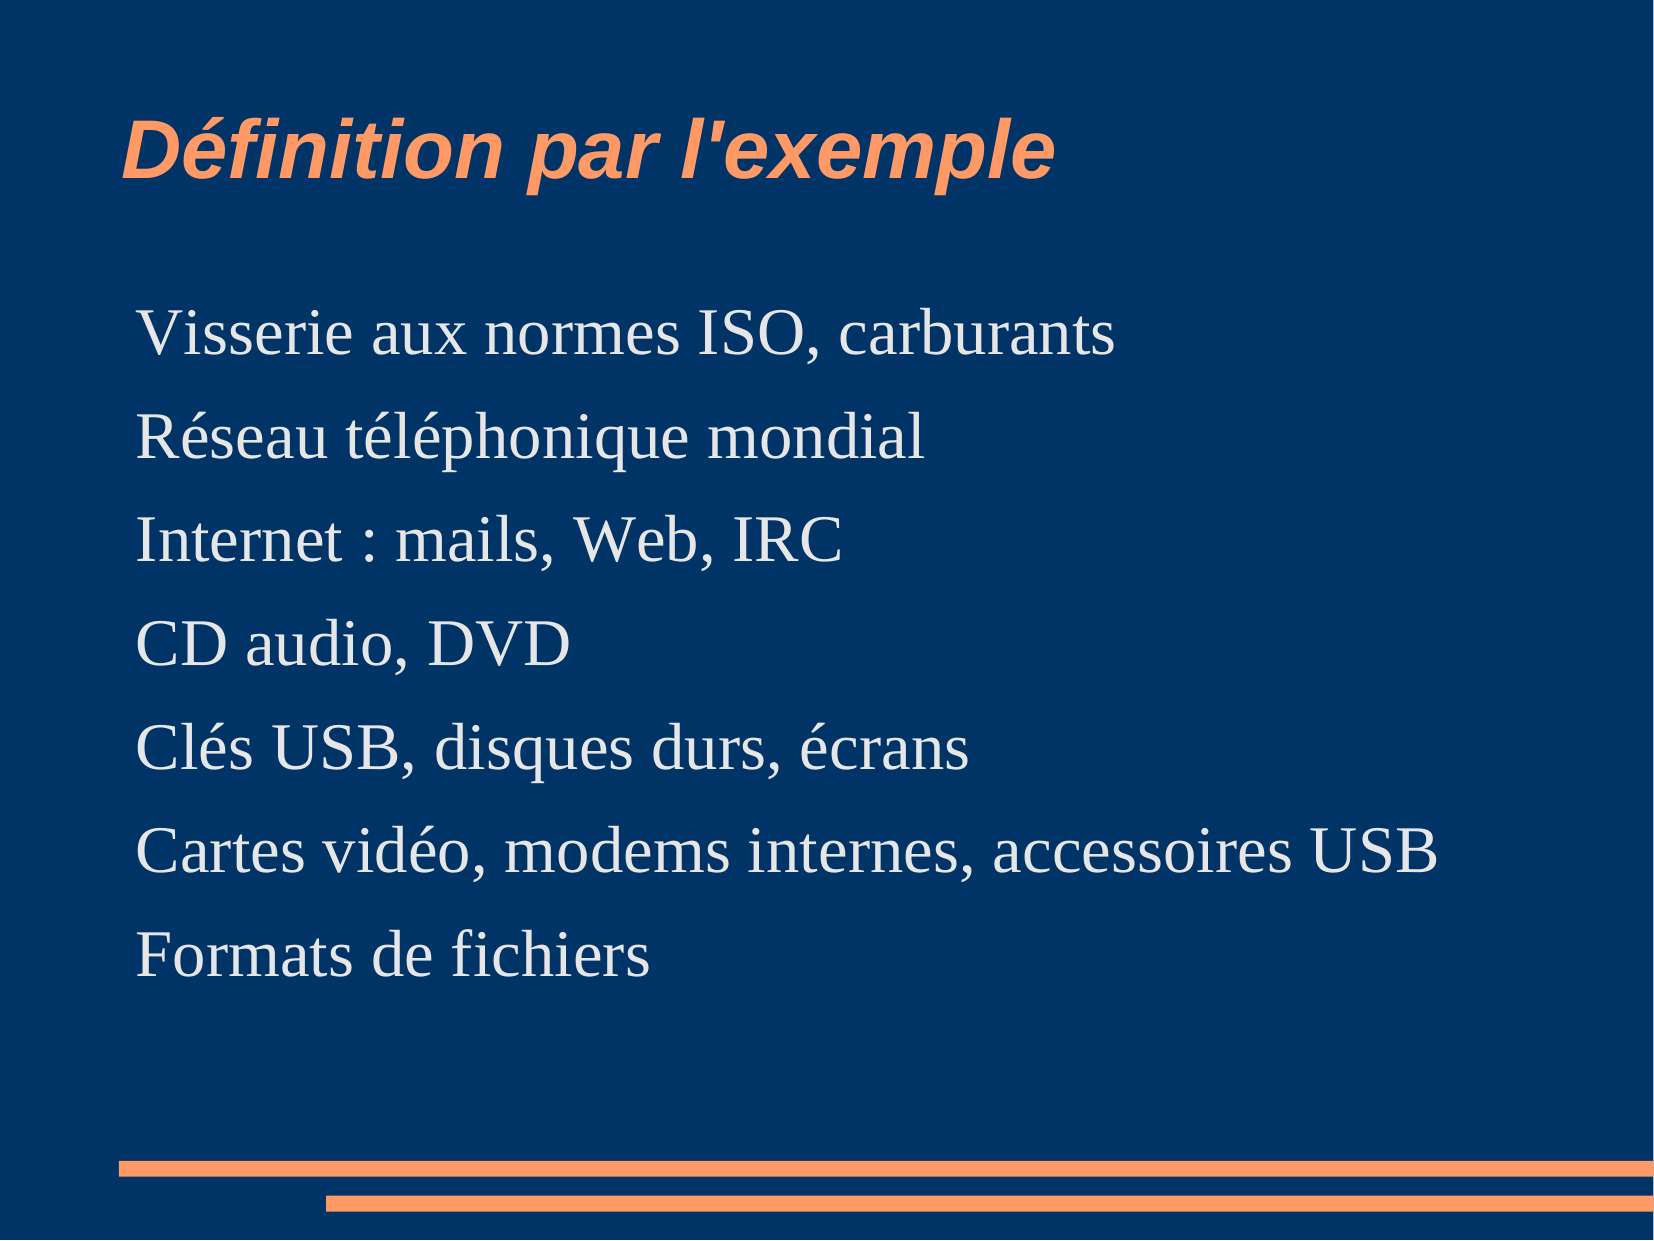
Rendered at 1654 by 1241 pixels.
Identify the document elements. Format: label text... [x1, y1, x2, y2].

list Visserie aux normes ISO, carburants Réseau téléphonique mondial Internet : mails, Web, IRC CD audio, DVD Clés USB, disques durs, écrans Cartes vidéo, modems internes, accessoires USB Formats de fichiers [118, 295, 1558, 1119]
title Définition par l'exemple [121, 46, 1534, 254]
